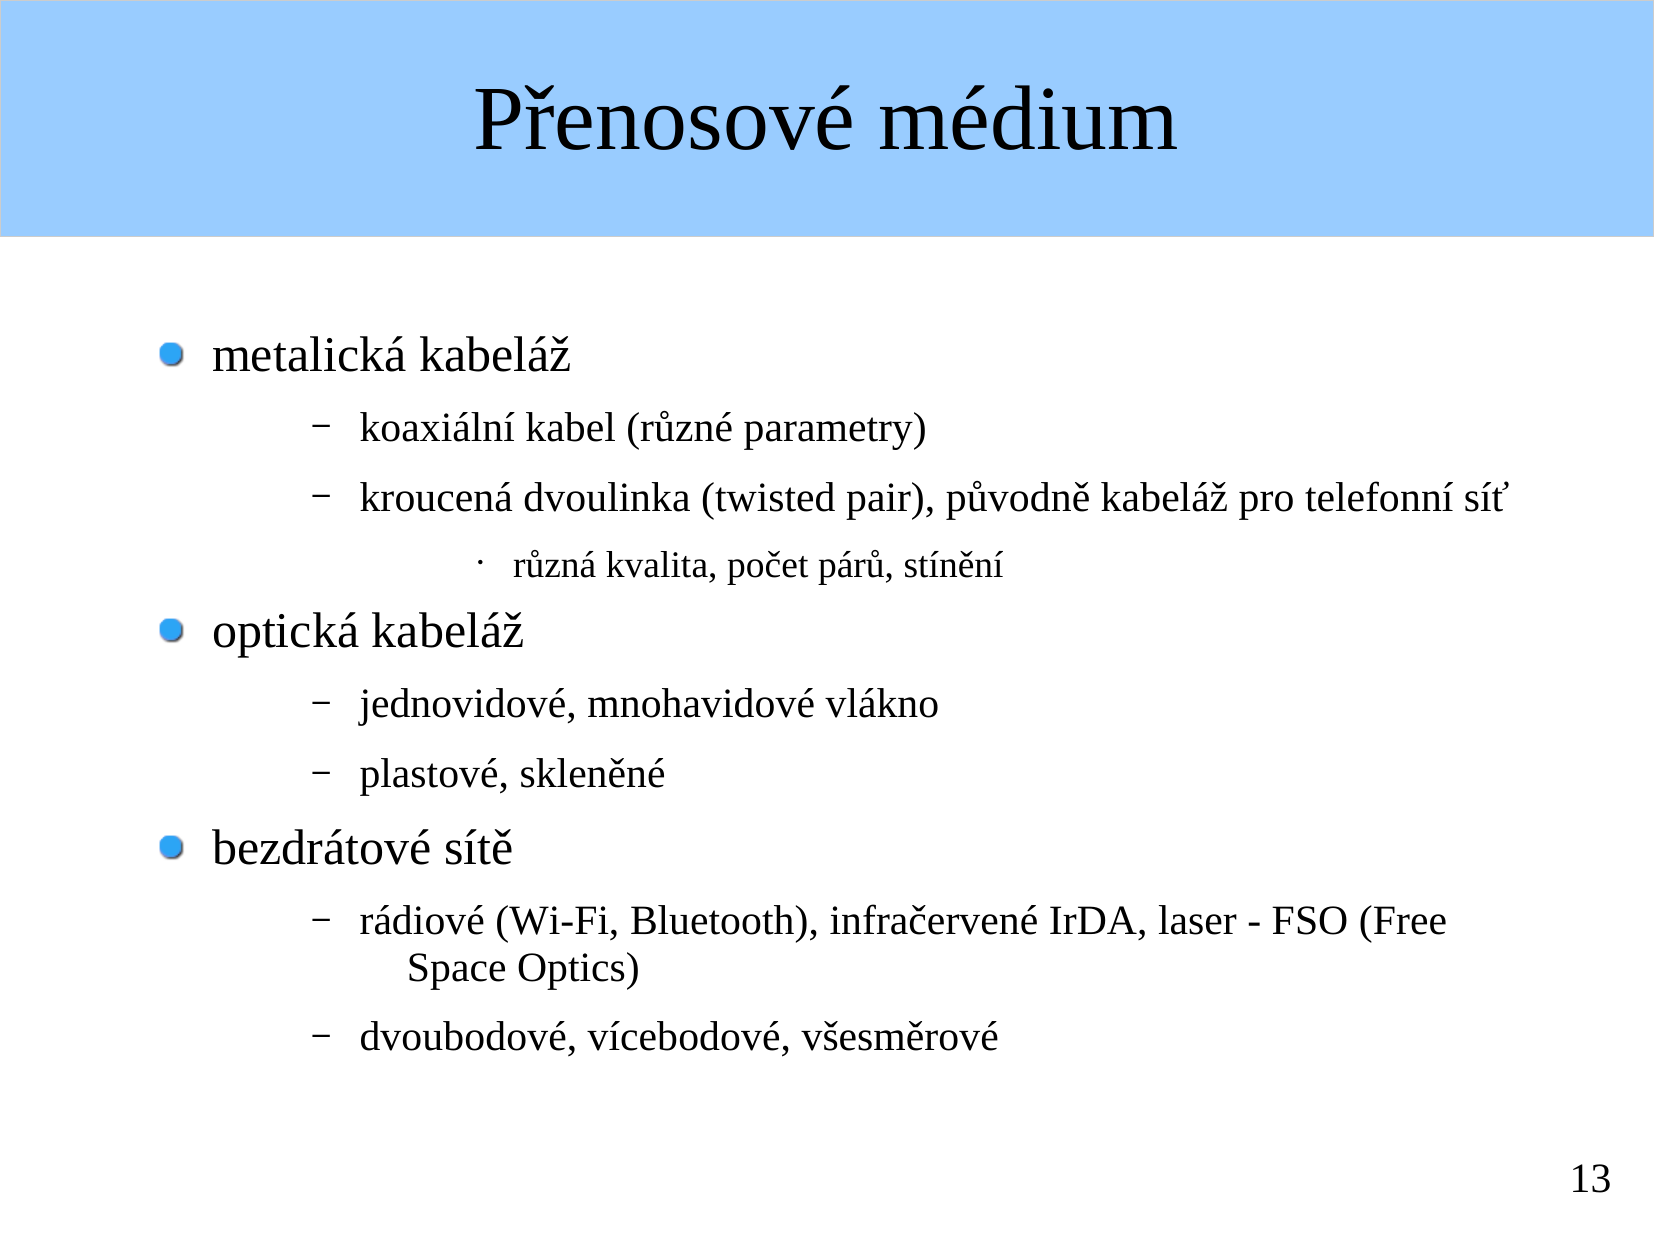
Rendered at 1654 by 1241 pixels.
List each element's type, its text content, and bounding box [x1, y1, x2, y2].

title Přenosové médium [0, 0, 1654, 237]
list metalická kabeláž koaxiální kabel (různé parametry) kroucená dvoulinka (twisted pair), původně kabeláž pro telefonní síť různá kvalita, počet párů, stínění optická kabeláž jednovidové, mnohavidové vlákno plastové, skleněné bezdrátové sítě rádiové (Wi-Fi, Bluetooth), infračervené IrDA, laser - FSO (Free Space Optics) dvoubodové, vícebodové, všesměrové [123, 327, 1536, 1211]
